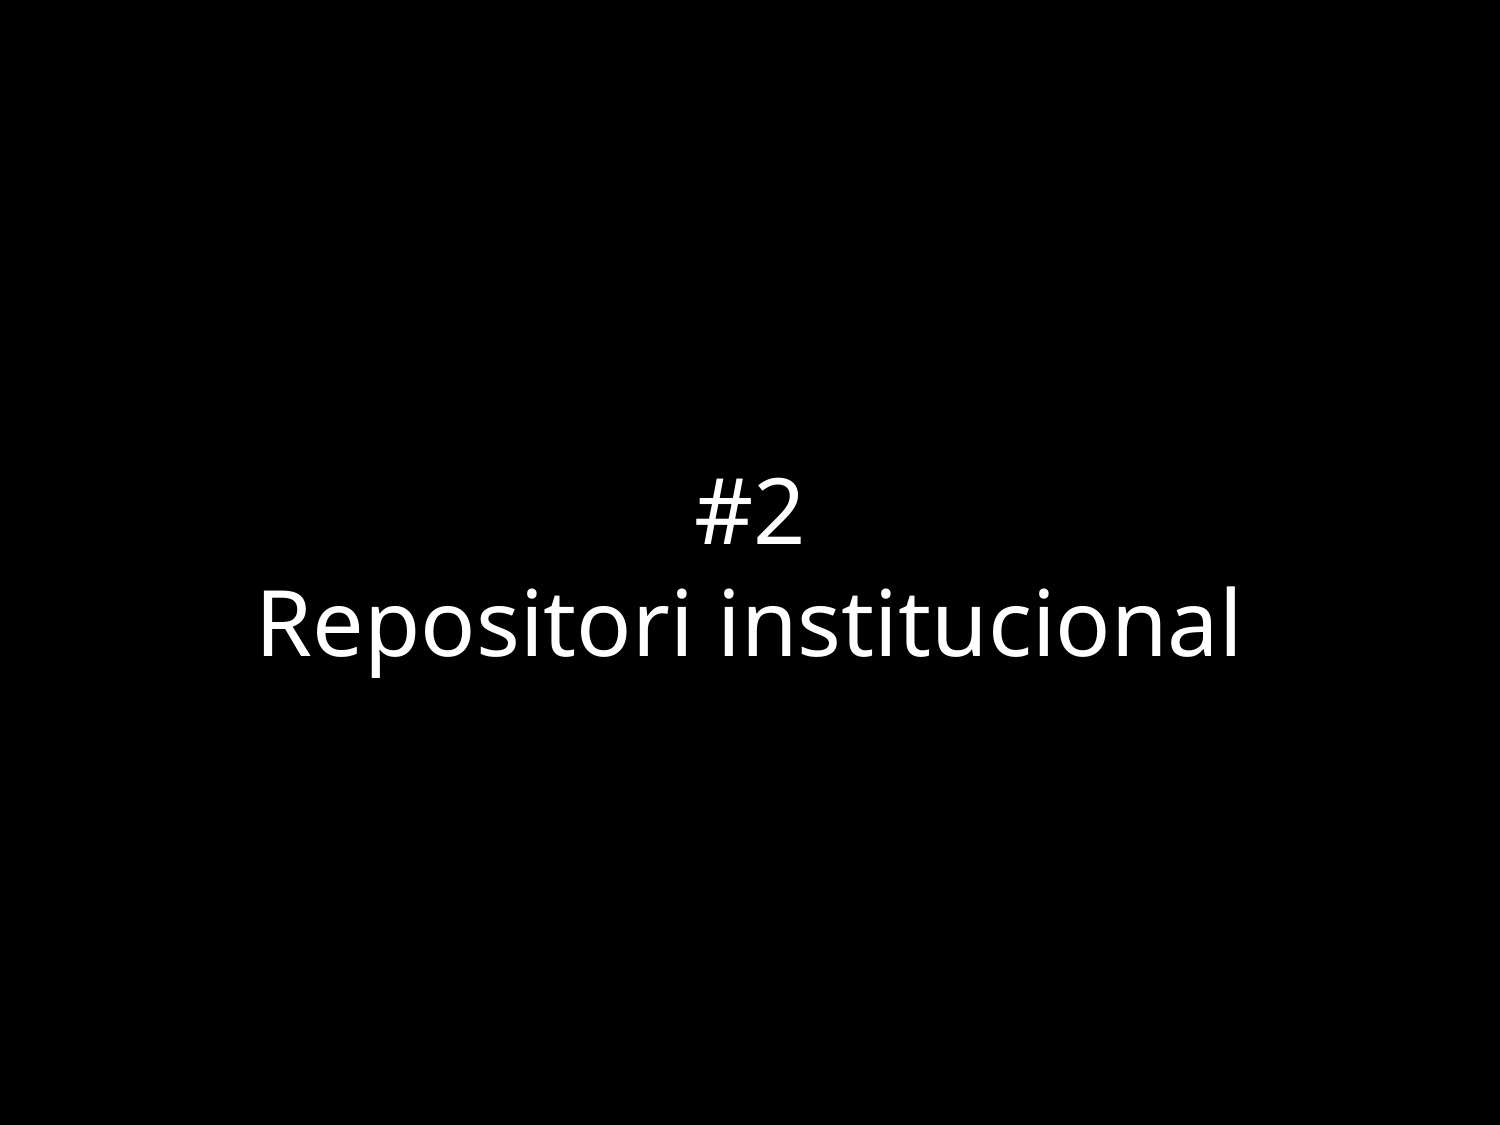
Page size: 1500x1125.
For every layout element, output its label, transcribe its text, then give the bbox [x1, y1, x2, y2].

subtitle #2 Repositori institucional [109, 112, 1391, 1013]
